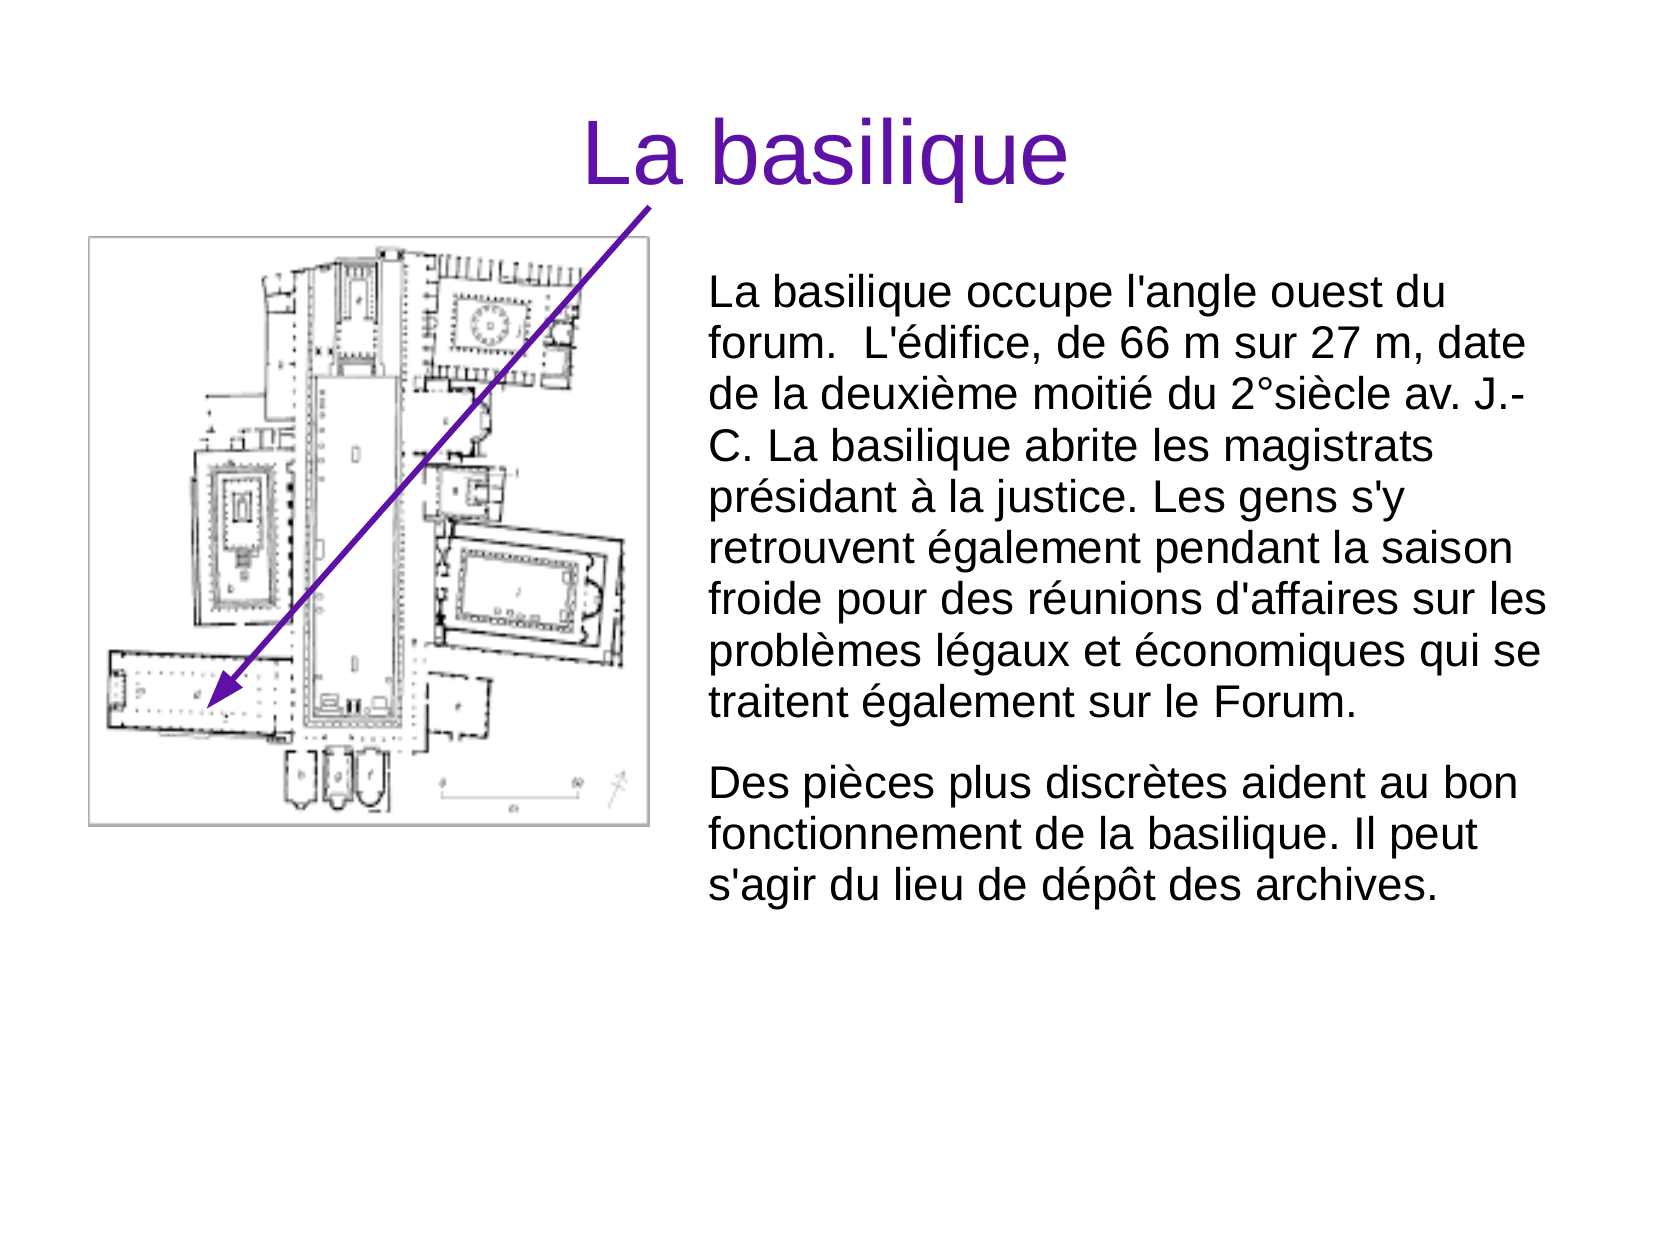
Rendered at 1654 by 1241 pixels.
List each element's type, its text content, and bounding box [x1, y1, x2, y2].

list La basilique occupe l'angle ouest du forum. L'édifice, de 66 m sur 27 m, date de la deuxième moitié du 2°siècle av. J.-C. La basilique abrite les magistrats présidant à la justice. Les gens s'y retrouvent également pendant la saison froide pour des réunions d'affaires sur les problèmes légaux et économiques qui se traitent également sur le Forum. Des pièces plus discrètes aident au bon fonctionnement de la basilique. Il peut s'agir du lieu de dépôt des archives. [708, 265, 1571, 1085]
picture [88, 236, 650, 827]
title La basilique [82, 49, 1571, 257]
